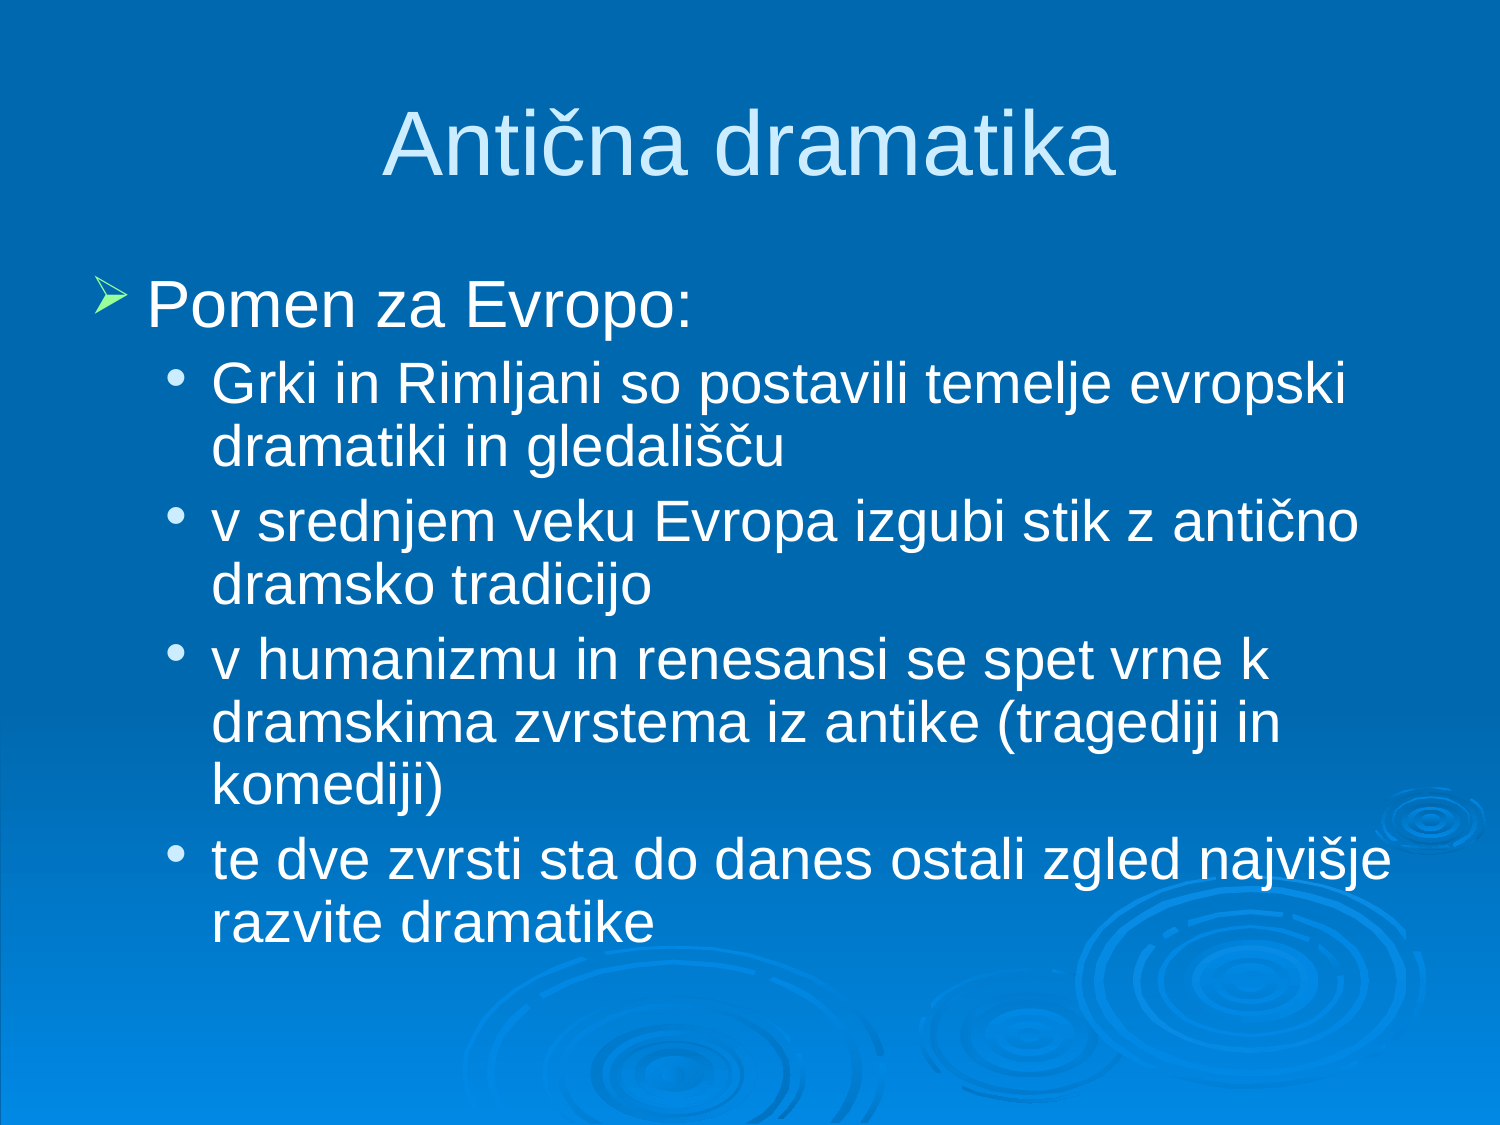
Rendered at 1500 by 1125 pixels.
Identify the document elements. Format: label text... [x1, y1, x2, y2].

list Pomen za Evropo: Grki in Rimljani so postavili temelje evropski dramatiki in gledališču v srednjem veku Evropa izgubi stik z antično dramsko tradicijo v humanizmu in renesansi se spet vrne k dramskima zvrstema iz antike (tragediji in komediji) te dve zvrsti sta do danes ostali zgled najvišje razvite dramatike [75, 262, 1425, 1005]
title Antična dramatika [75, 45, 1425, 233]
